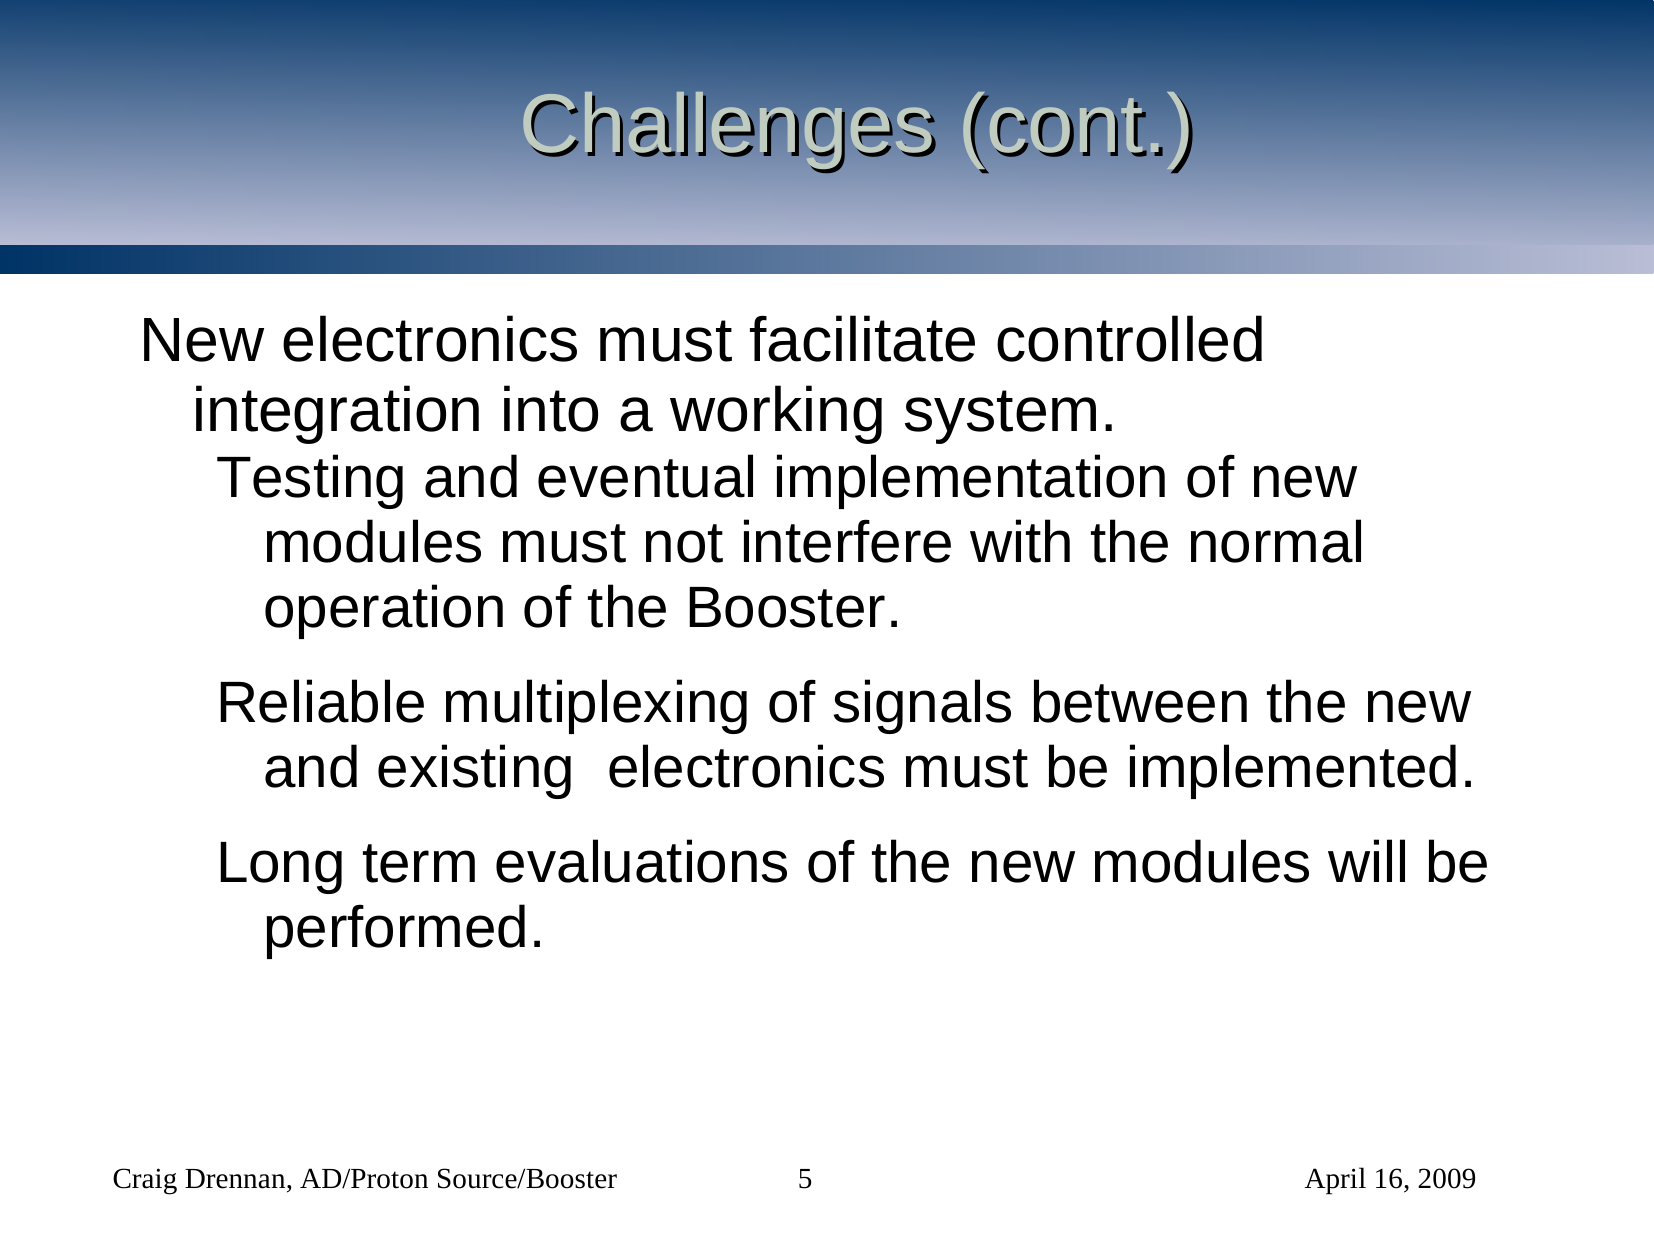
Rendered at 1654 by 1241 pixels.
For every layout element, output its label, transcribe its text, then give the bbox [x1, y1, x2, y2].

list New electronics must facilitate controlled integration into a working system. Testing and eventual implementation of new modules must not interfere with the normal operation of the Booster. Reliable multiplexing of signals between the new and existing electronics must be implemented. Long term evaluations of the new modules will be performed. [121, 305, 1534, 1127]
title Challenges (cont.) [121, 20, 1534, 228]
